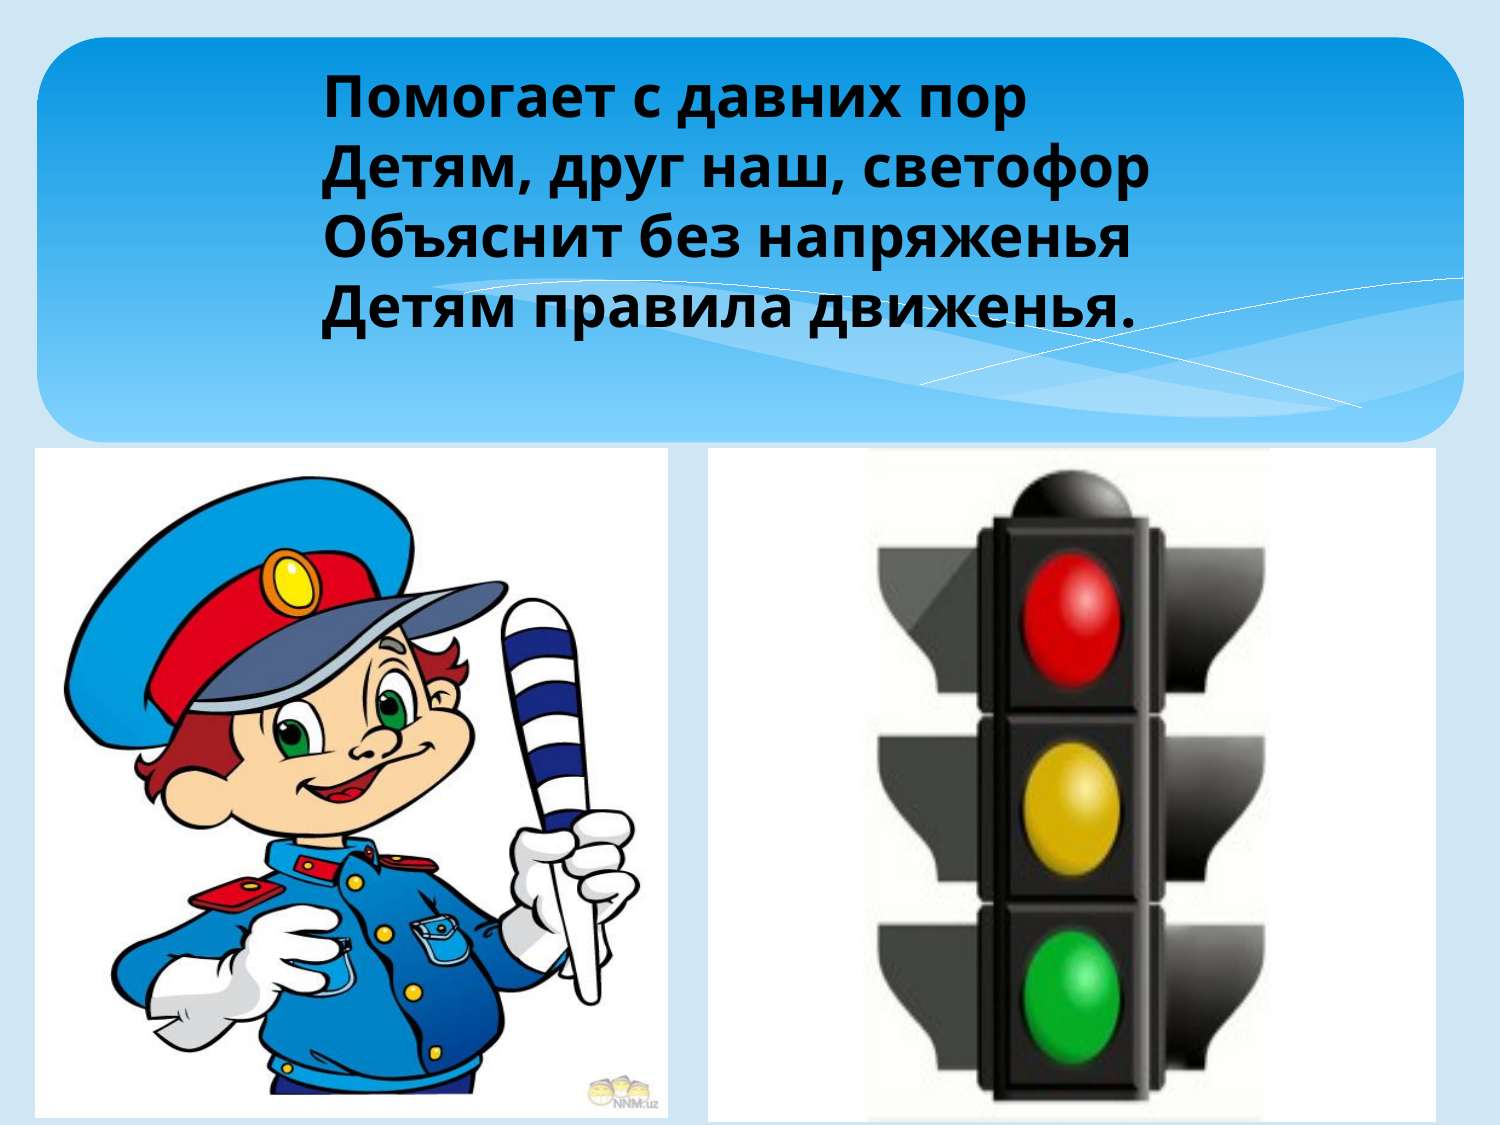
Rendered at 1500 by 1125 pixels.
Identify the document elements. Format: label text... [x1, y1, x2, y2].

picture [35, 448, 668, 1118]
text_box Помогает с давних пор Детям, друг наш, светофор Объяснит без напряженья Детям правила движенья. [308, 52, 1253, 348]
picture [708, 448, 1436, 1123]
